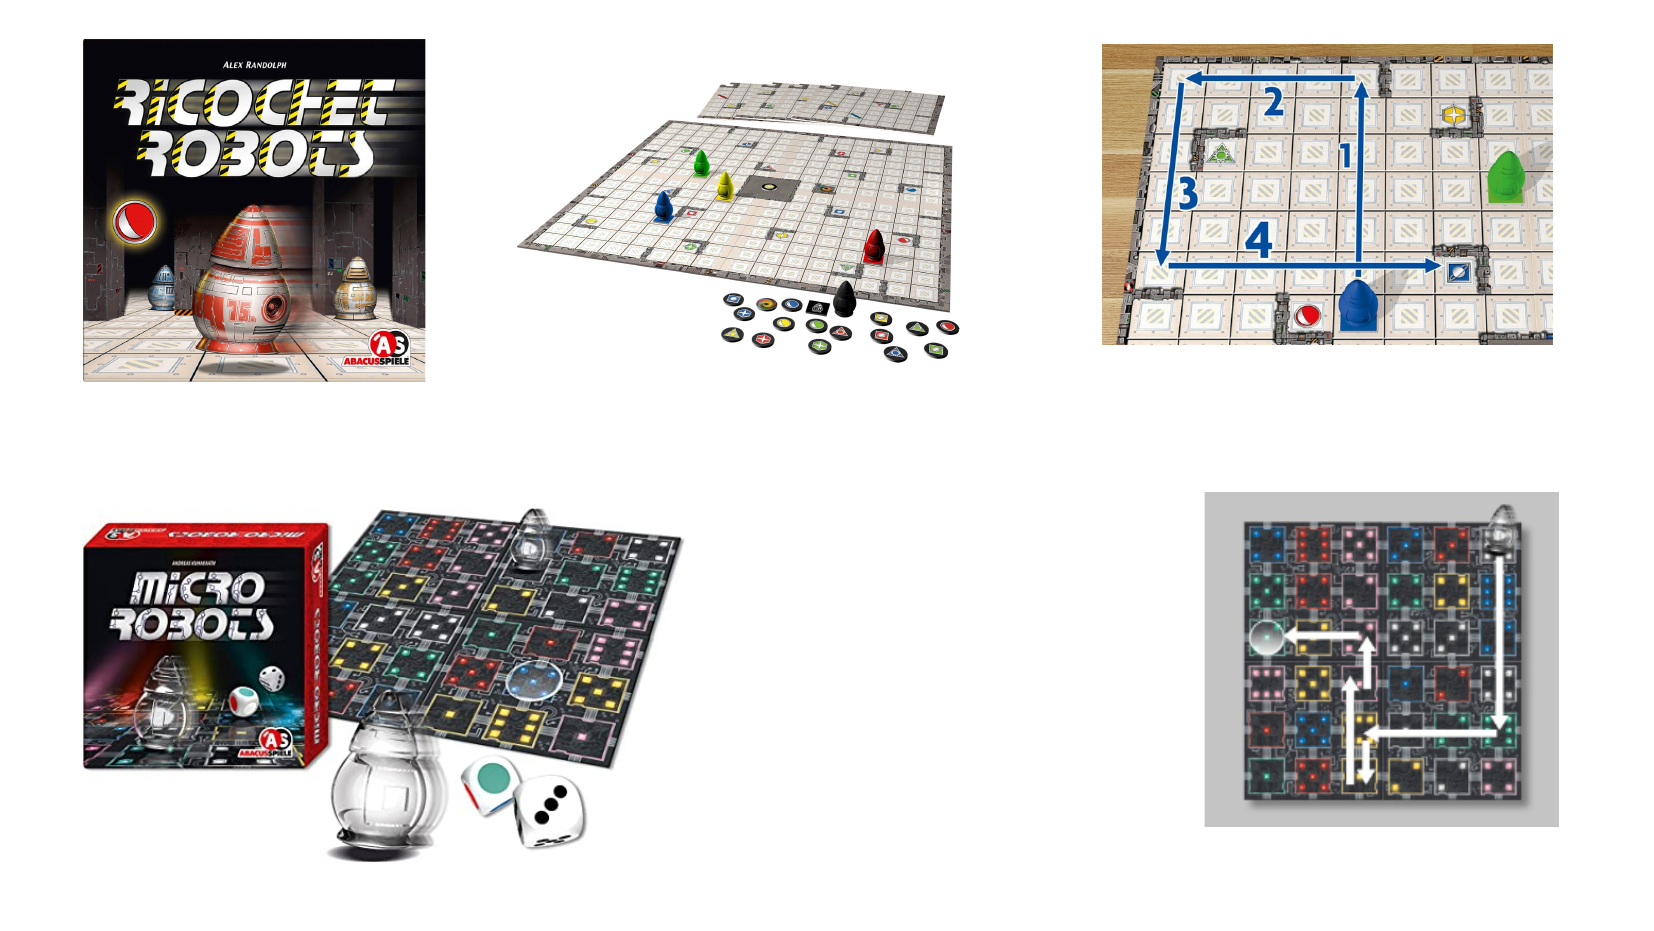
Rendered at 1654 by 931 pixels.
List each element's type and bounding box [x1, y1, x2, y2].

picture [1204, 492, 1559, 827]
picture [513, 76, 963, 367]
picture [1090, 38, 1560, 355]
picture [82, 39, 426, 382]
picture [82, 507, 686, 863]
